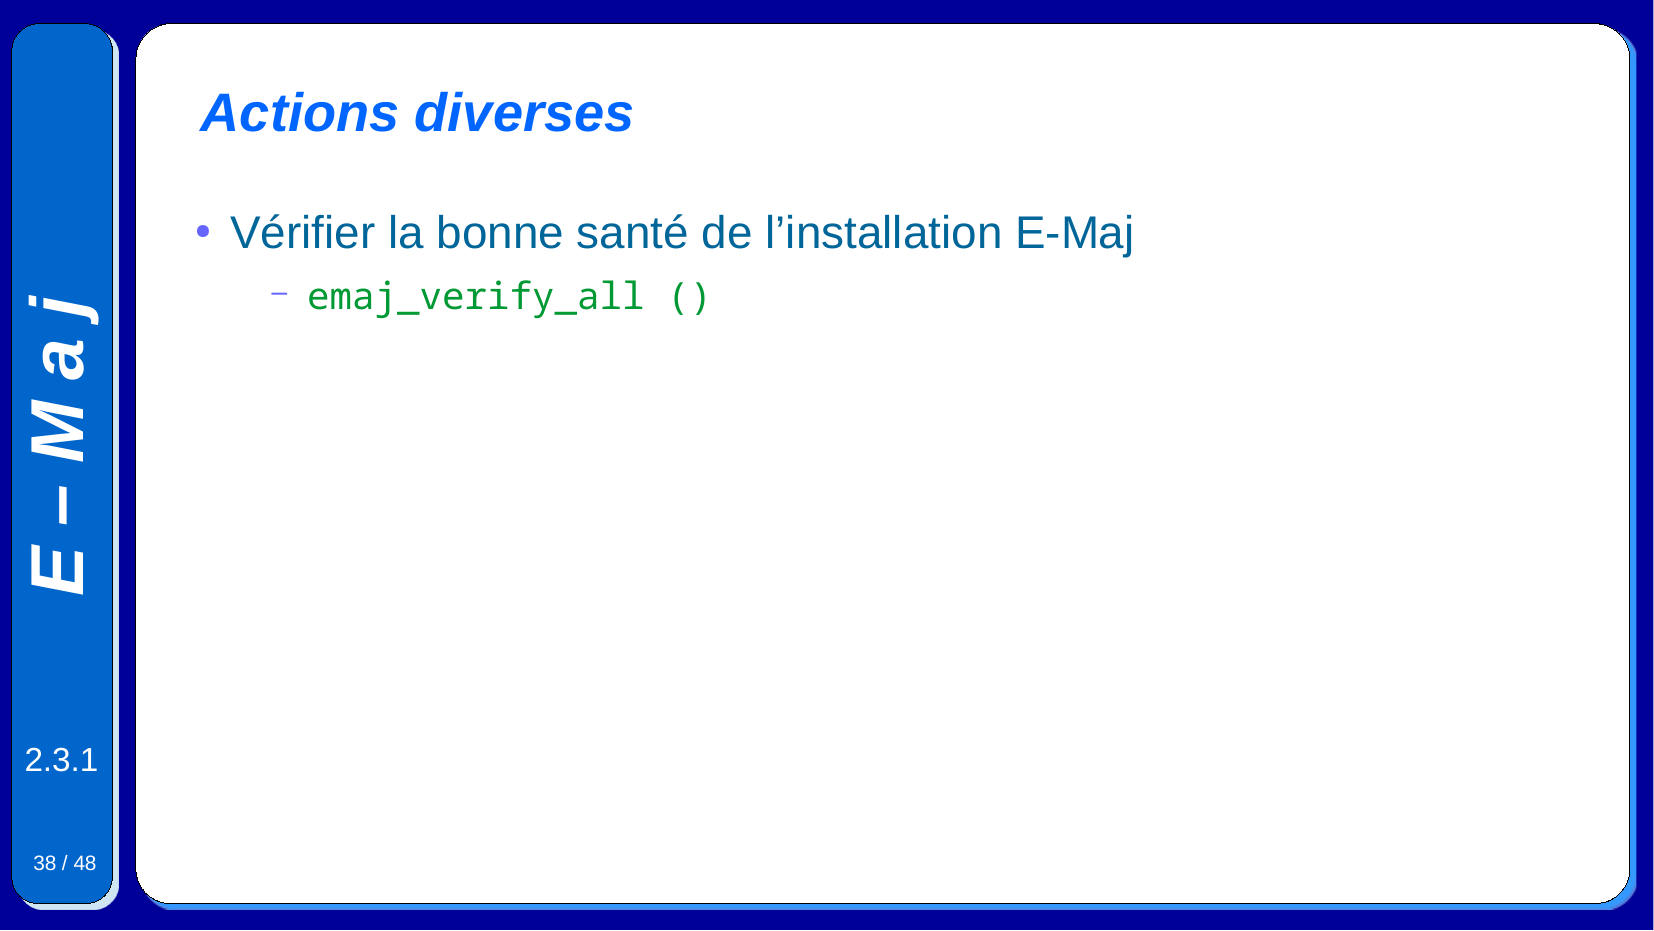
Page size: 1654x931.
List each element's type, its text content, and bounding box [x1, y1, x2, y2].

list Vérifier la bonne santé de l’installation E-Maj emaj_verify_all () [177, 206, 1587, 827]
title Actions diverses [200, 34, 1575, 191]
